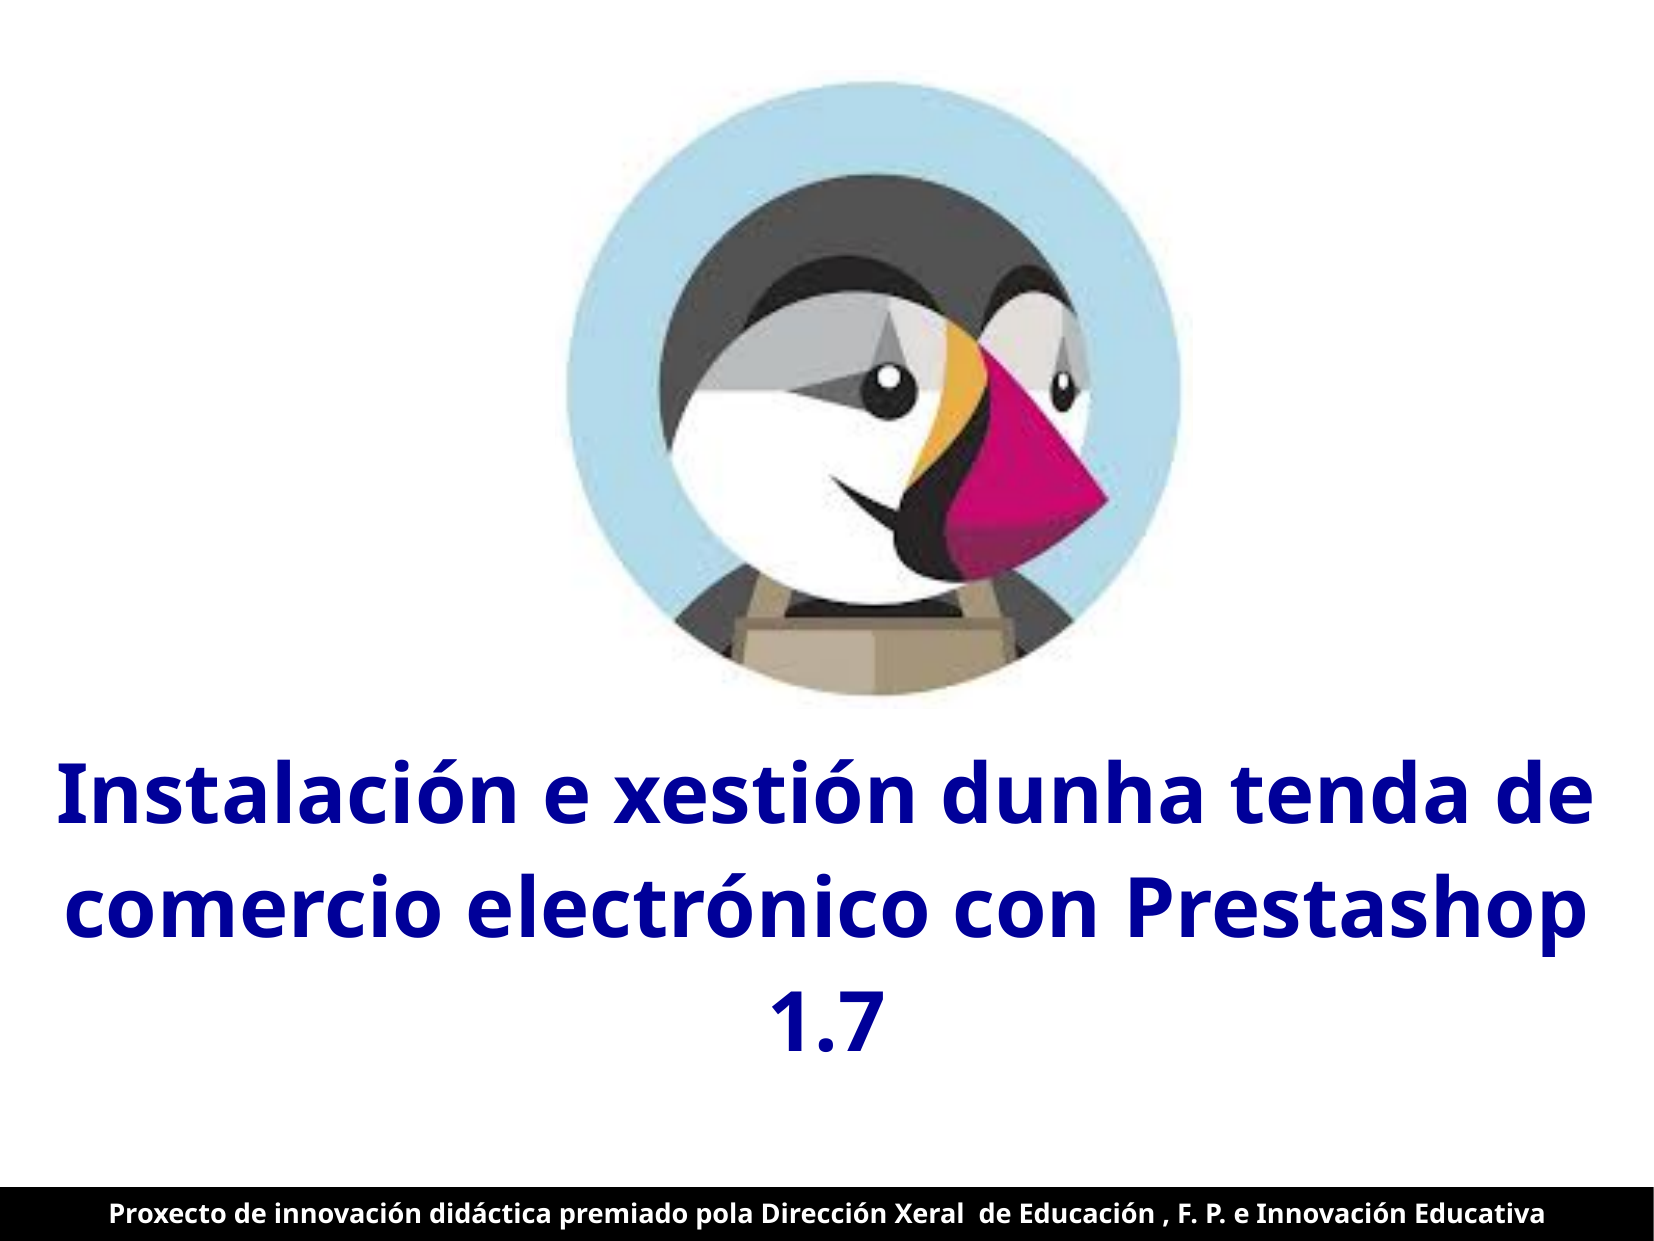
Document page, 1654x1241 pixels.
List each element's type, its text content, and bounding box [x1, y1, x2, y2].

picture [555, 70, 1193, 709]
title Instalación e xestión dunha tenda de comercio electrónico con Prestashop 1.7 [0, 729, 1654, 1082]
